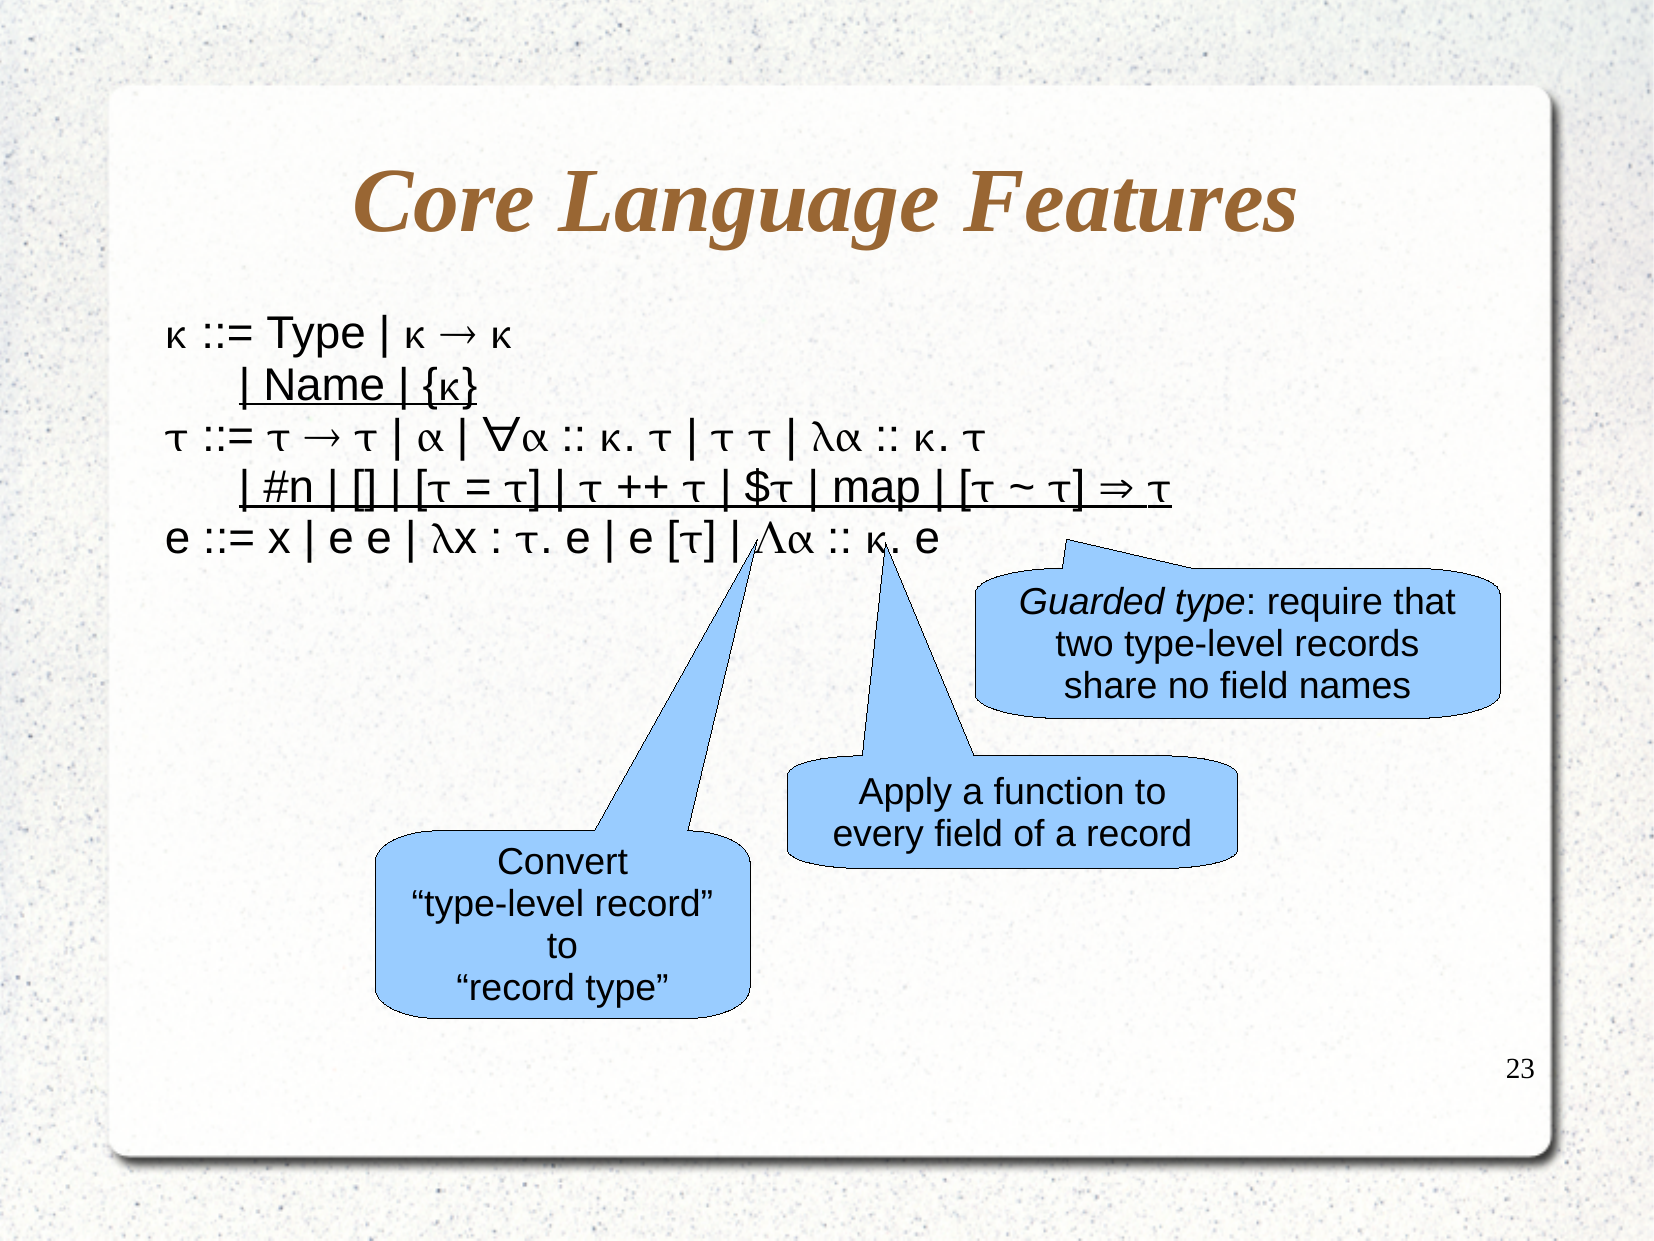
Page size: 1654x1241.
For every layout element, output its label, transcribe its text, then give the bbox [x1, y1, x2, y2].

text_box Apply a function to every field of a record [787, 542, 1238, 869]
picture [0, 0, 1654, 1241]
title Core Language Features [118, 104, 1536, 297]
text_box Convert “type-level record” to “record type” [375, 539, 758, 1019]
text_box Guarded type: require that two type-level records share no field names [975, 539, 1501, 719]
text_box  ::= Type |    | Name | {}  ::=    |  | ∀ :: .  |   |  :: .  | #n | [] | [ = ] |  ++  | $ | map | [ ~ ]   e ::= x | e e | x : . e | e [] |  :: . e [150, 300, 1501, 657]
